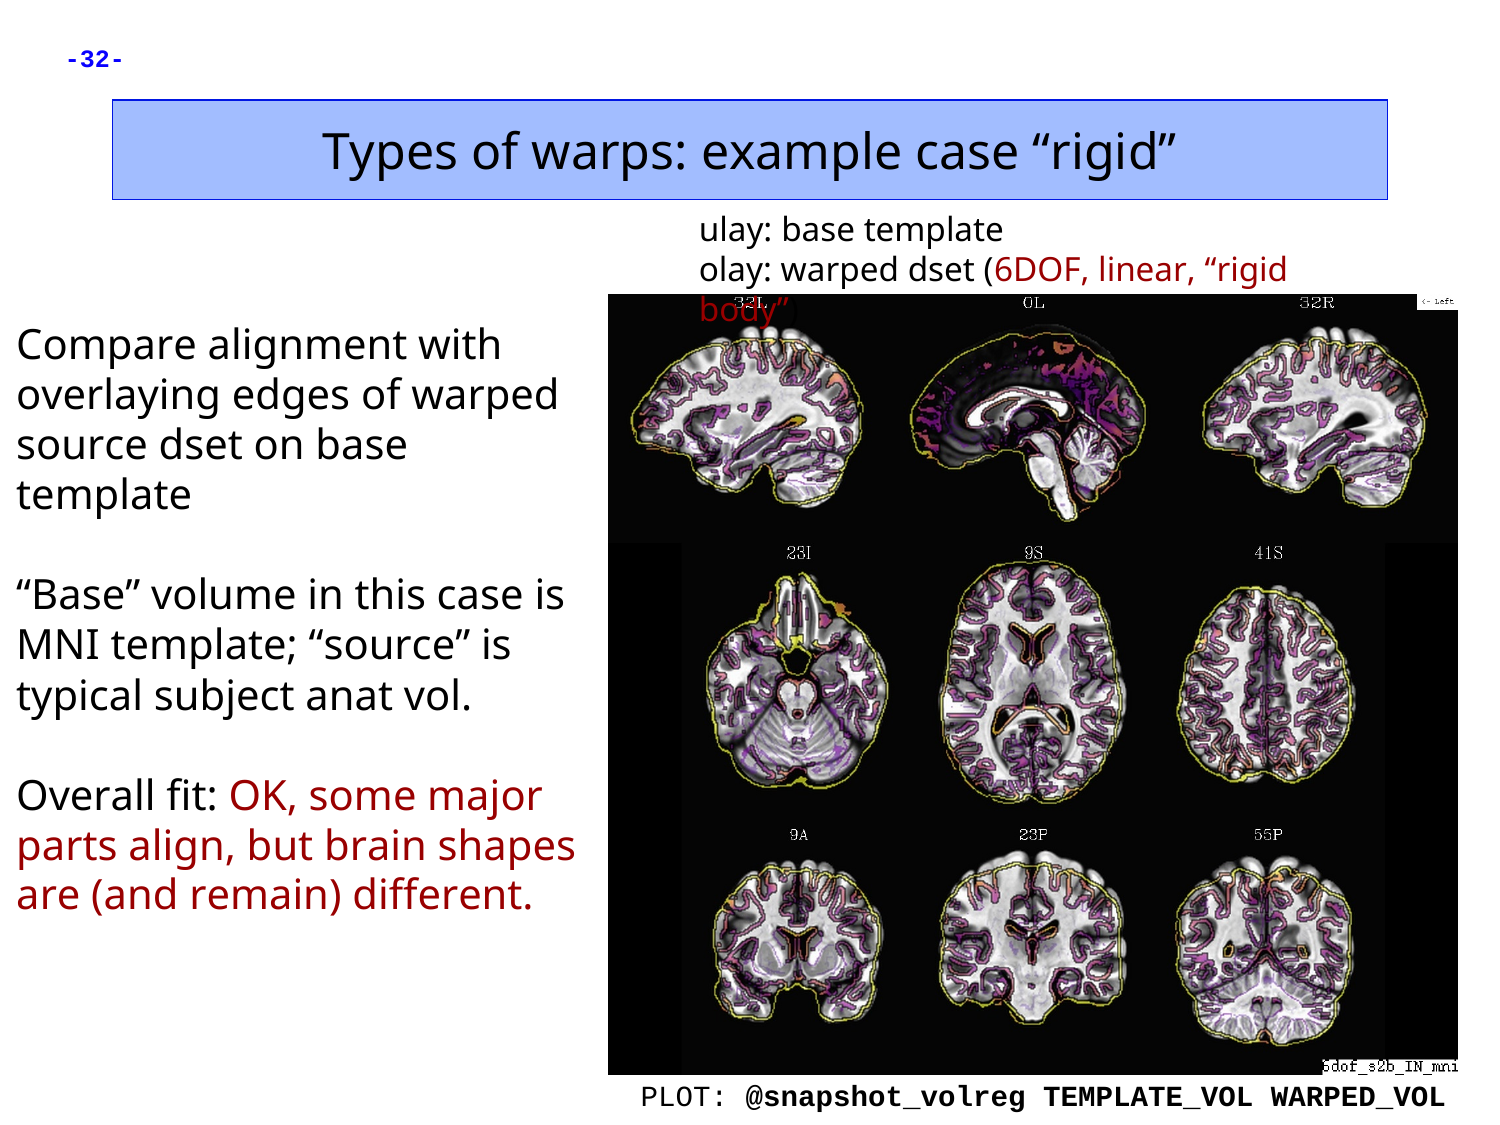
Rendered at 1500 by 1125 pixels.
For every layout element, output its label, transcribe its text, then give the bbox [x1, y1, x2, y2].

picture [608, 294, 1458, 1075]
text_box Types of warps: example case “rigid” [112, 99, 1388, 200]
text_box PLOT: @snapshot_volreg TEMPLATE_VOL WARPED_VOL [624, 1068, 1488, 1124]
text_box Compare alignment with overlaying edges of warped source dset on base template “Base” volume in this case is MNI template; “source” is typical subject anat vol. Overall fit: OK, some major parts align, but brain shapes are (and remain) different. [0, 309, 600, 878]
text_box ulay: base template olay: warped dset (6DOF, linear, “rigid body”) [682, 199, 1400, 338]
